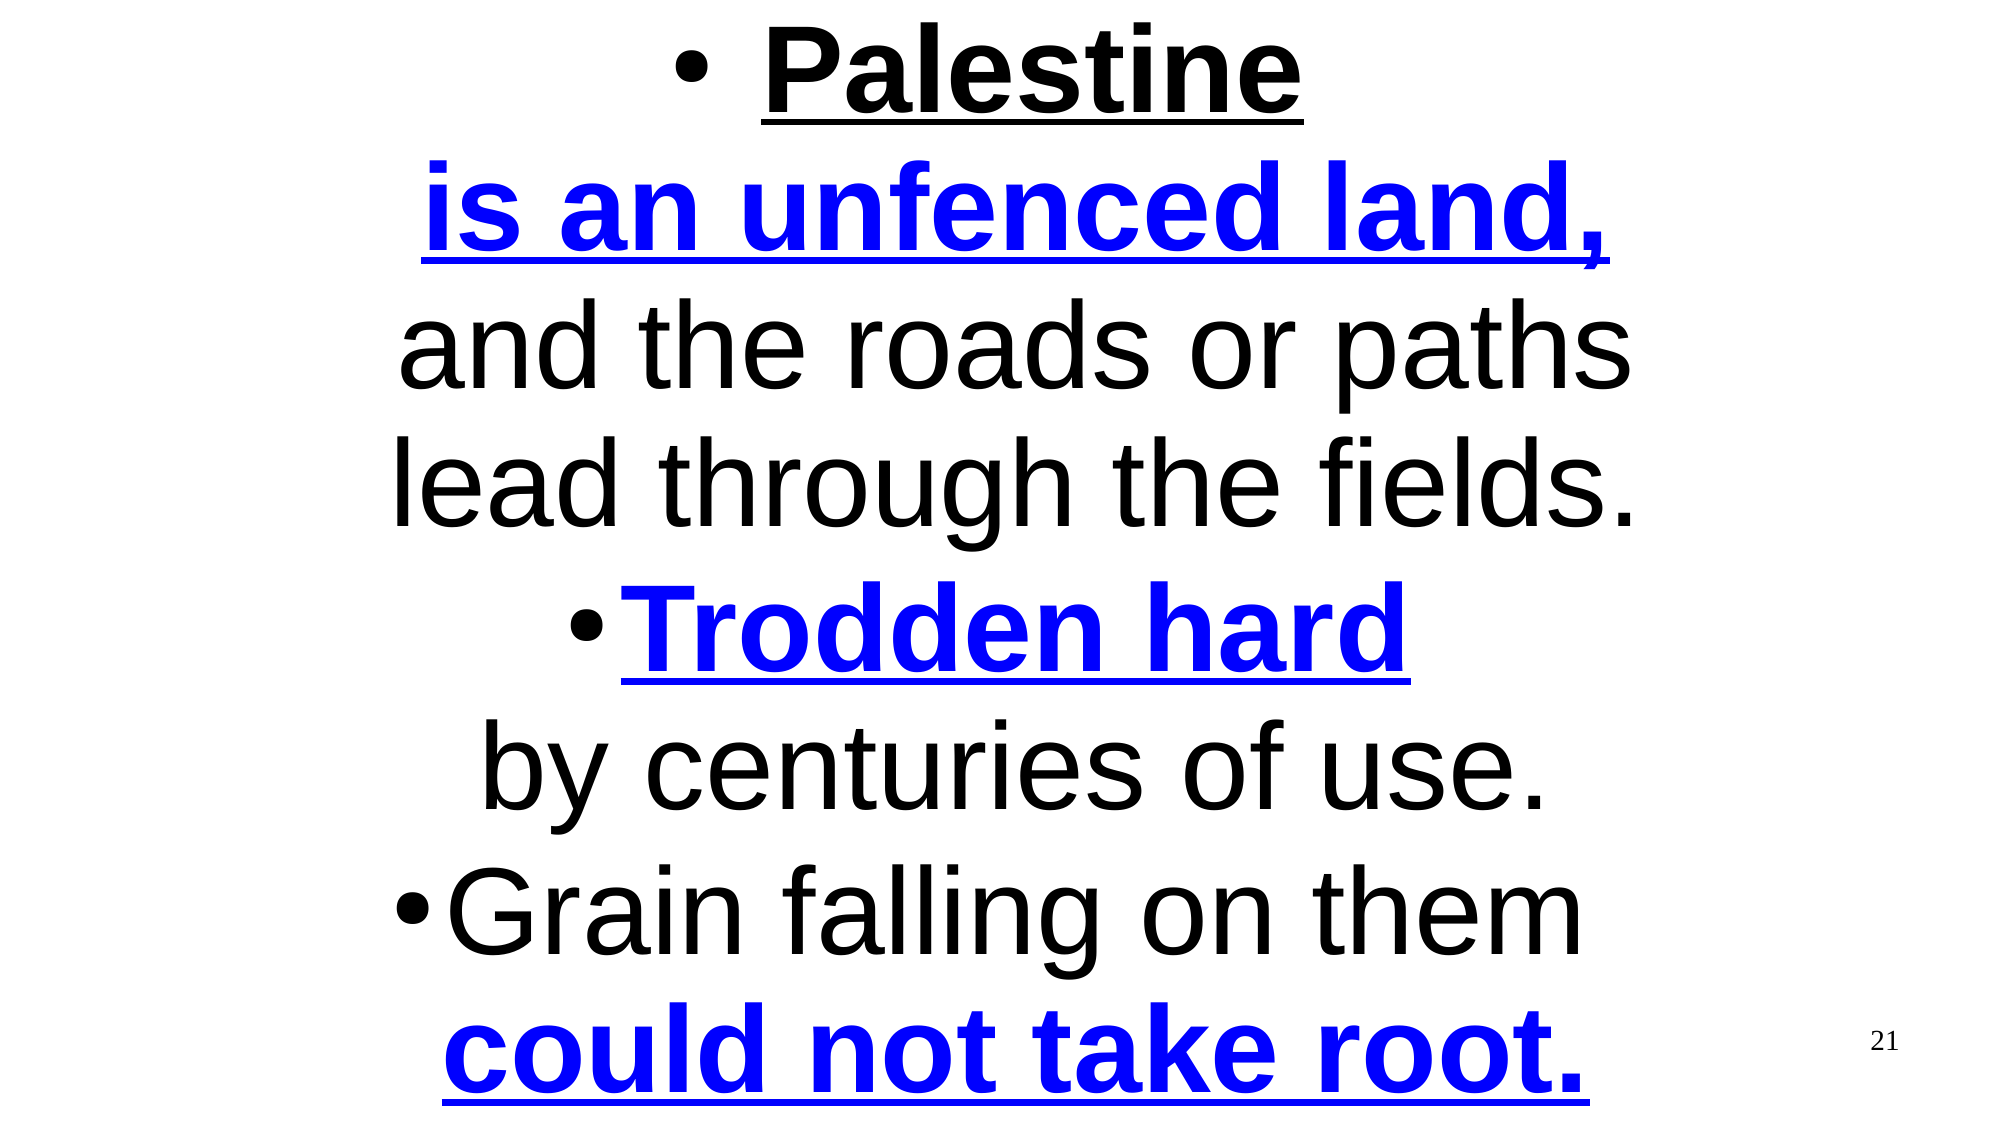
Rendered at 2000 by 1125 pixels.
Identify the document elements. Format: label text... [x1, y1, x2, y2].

list Palestine is an unfenced land, and the roads or paths lead through the fields. Trodden hard by centuries of use. Grain falling on them could not take root. [0, 0, 1996, 1123]
